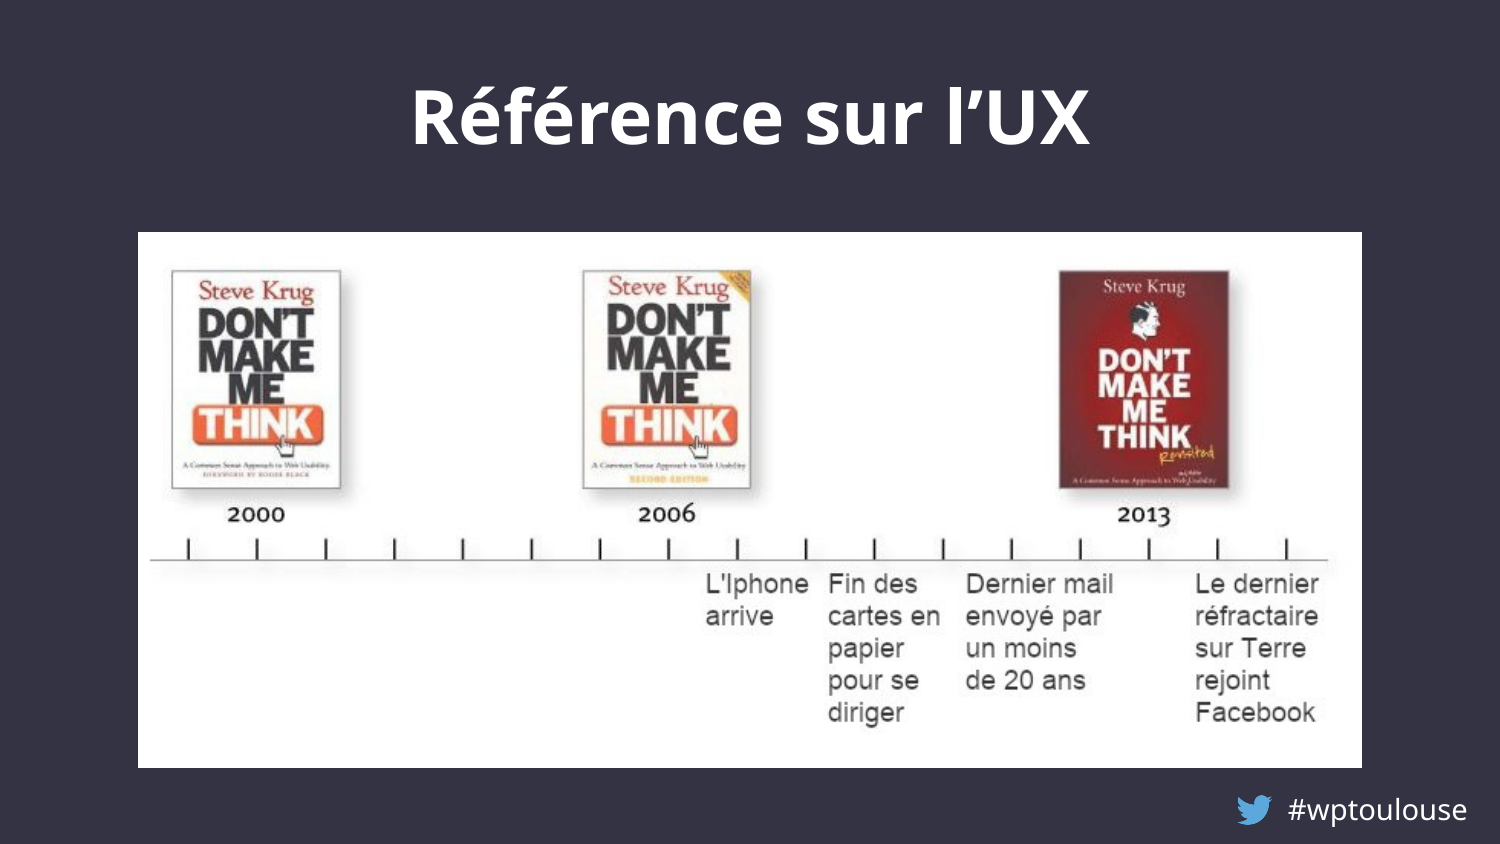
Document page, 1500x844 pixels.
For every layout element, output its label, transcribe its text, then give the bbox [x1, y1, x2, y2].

title Référence sur l’UX [75, 33, 1425, 175]
picture [1236, 795, 1273, 825]
text_box #wptoulouse [1272, 776, 1488, 832]
list [75, 196, 1425, 808]
picture [138, 232, 1362, 768]
